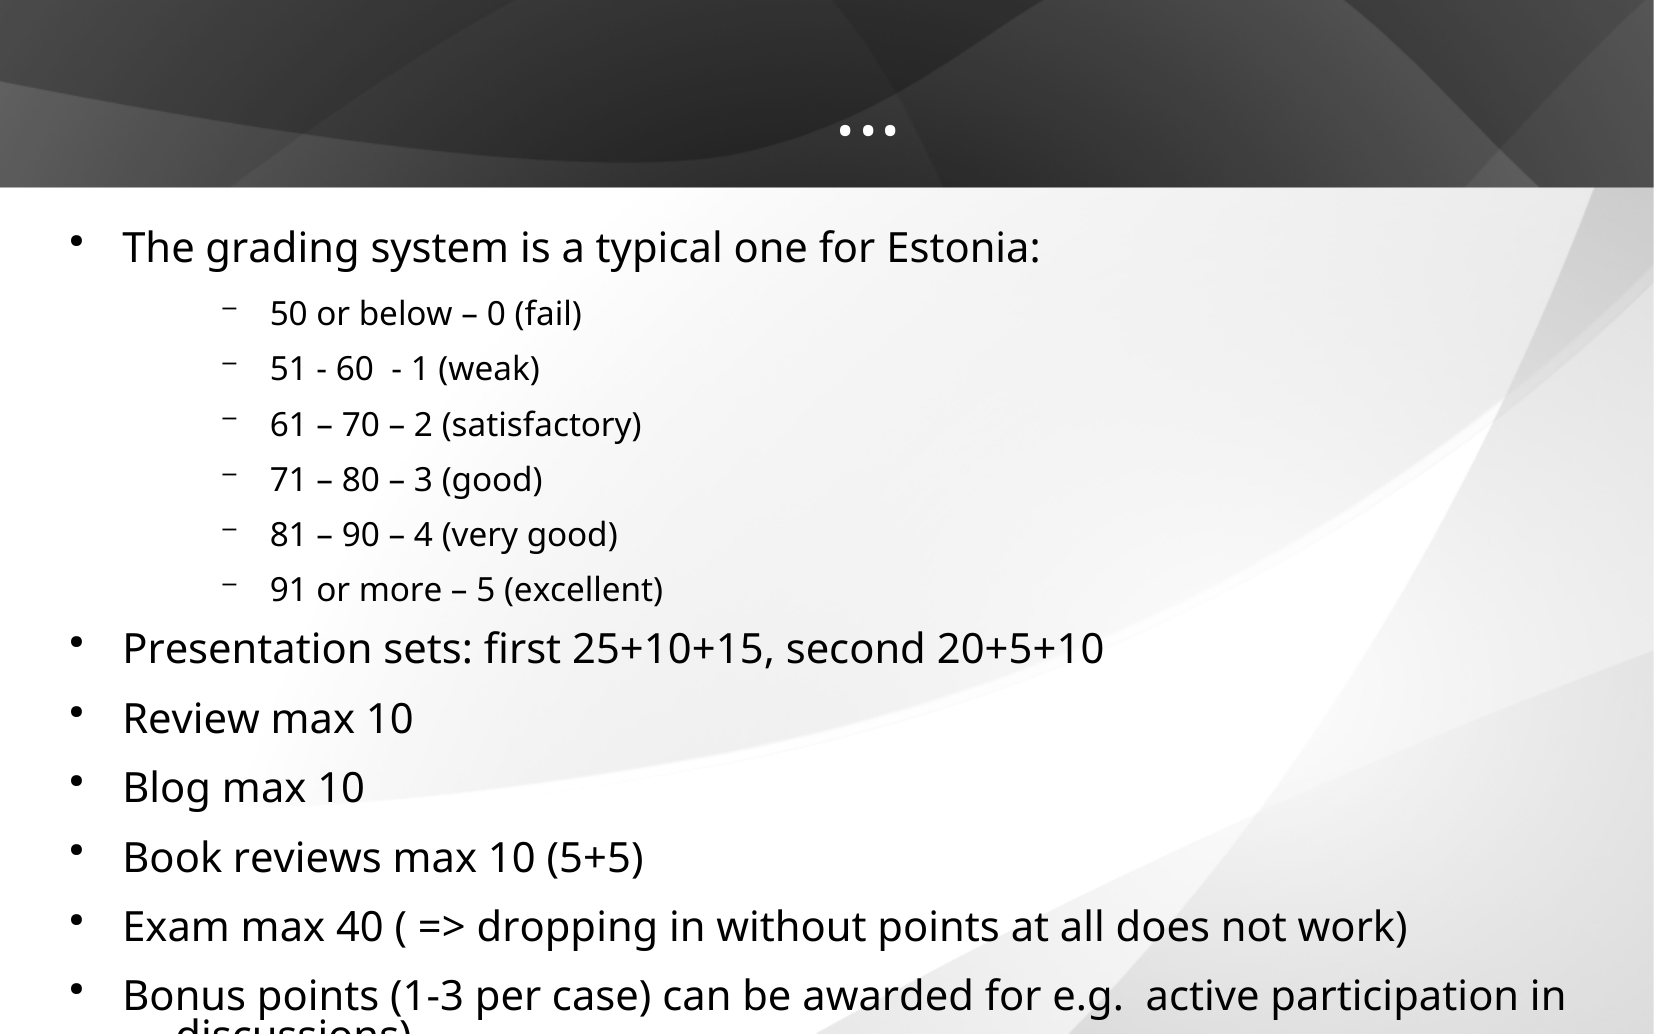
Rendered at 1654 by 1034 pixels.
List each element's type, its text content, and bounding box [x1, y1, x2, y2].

picture [0, 0, 1654, 1034]
picture [361, 1030, 371, 1034]
picture [335, 1030, 346, 1034]
list The grading system is a typical one for Estonia: 50 or below – 0 (fail) 51 - 60 - 1 (weak) 61 – 70 – 2 (satisfactory) 71 – 80 – 3 (good) 81 – 90 – 4 (very good) 91 or more – 5 (excellent) Presentation sets: first 25+10+15, second 20+5+10 Review max 10 Blog max 10 Book reviews max 10 (5+5) Exam max 40 ( => dropping in without points at all does not work) Bonus points (1-3 per case) can be awarded for e.g. active participation in discussions) [33, 230, 1572, 1005]
title ... [124, 0, 1613, 208]
picture [182, 1030, 193, 1034]
